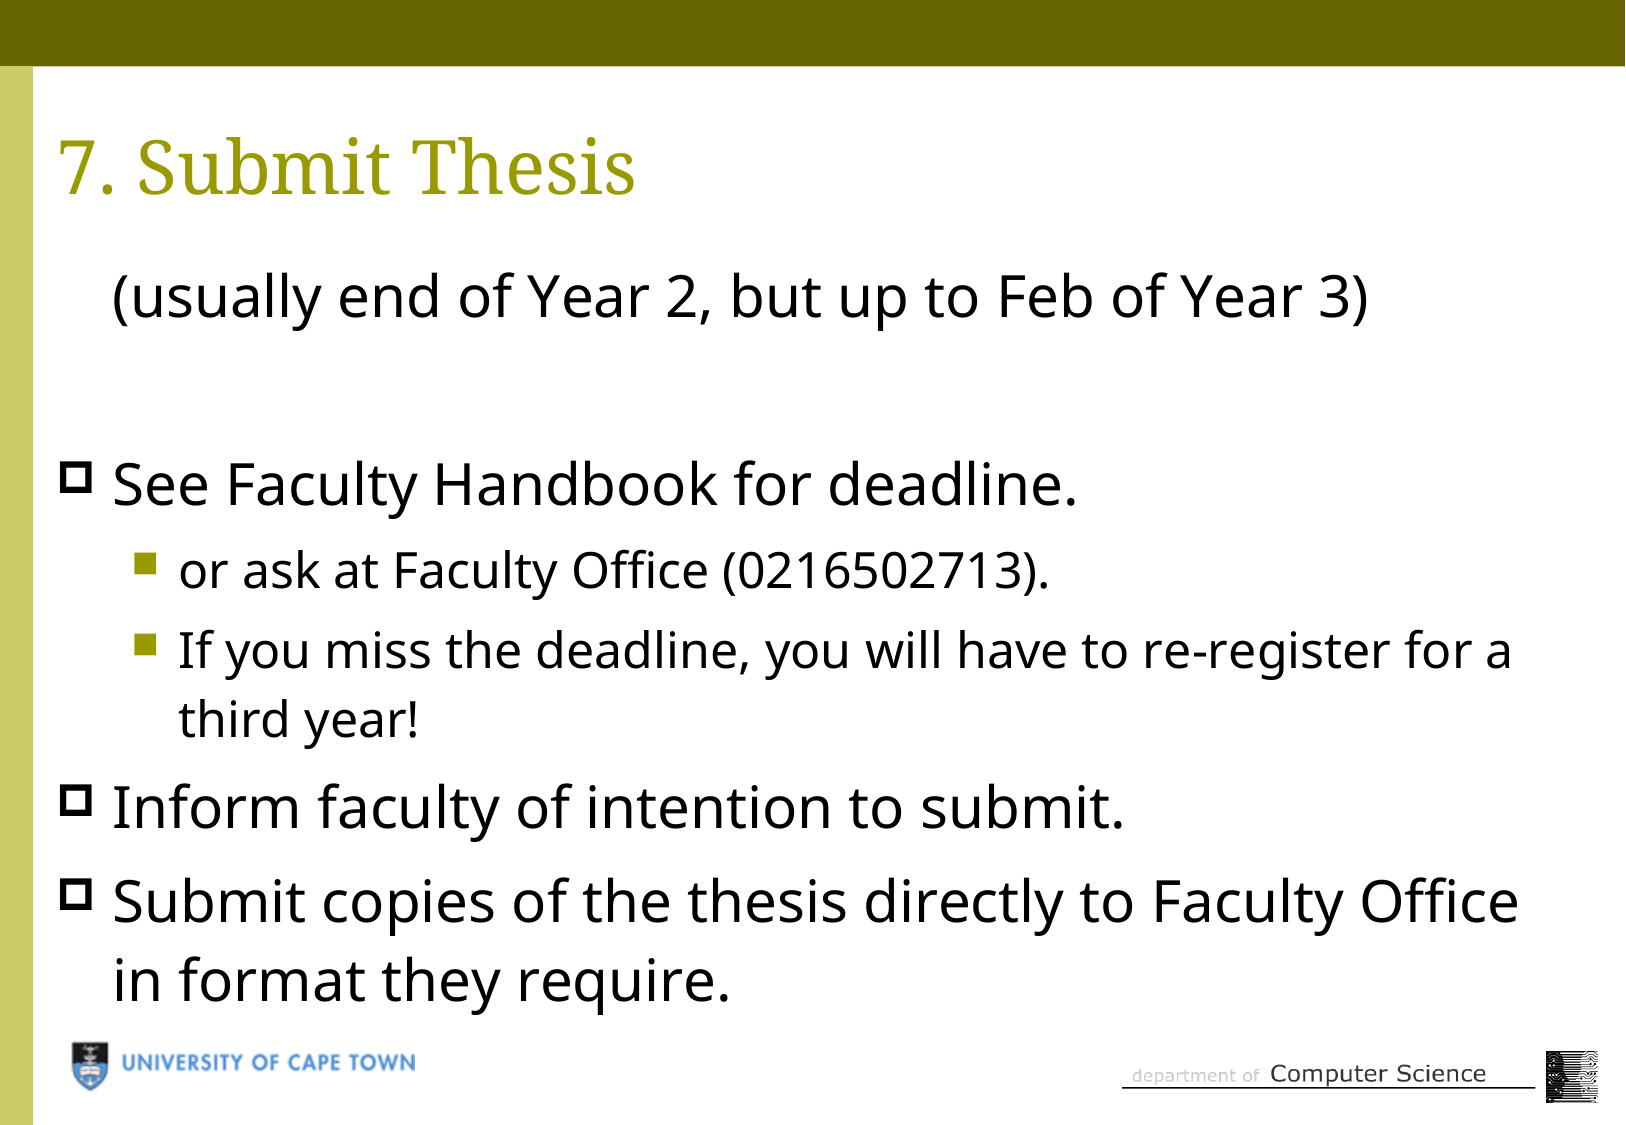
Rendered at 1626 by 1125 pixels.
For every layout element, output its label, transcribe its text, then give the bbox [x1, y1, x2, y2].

picture [1546, 1051, 1598, 1103]
title 7. Submit Thesis [56, 109, 1543, 222]
picture [1122, 1044, 1536, 1092]
picture [61, 1024, 415, 1103]
list (usually end of Year 2, but up to Feb of Year 3) See Faculty Handbook for deadline. or ask at Faculty Office (0216502713). If you miss the deadline, you will have to re-register for a third year! Inform faculty of intention to submit. Submit copies of the thesis directly to Faculty Office in format they require. [56, 255, 1544, 991]
